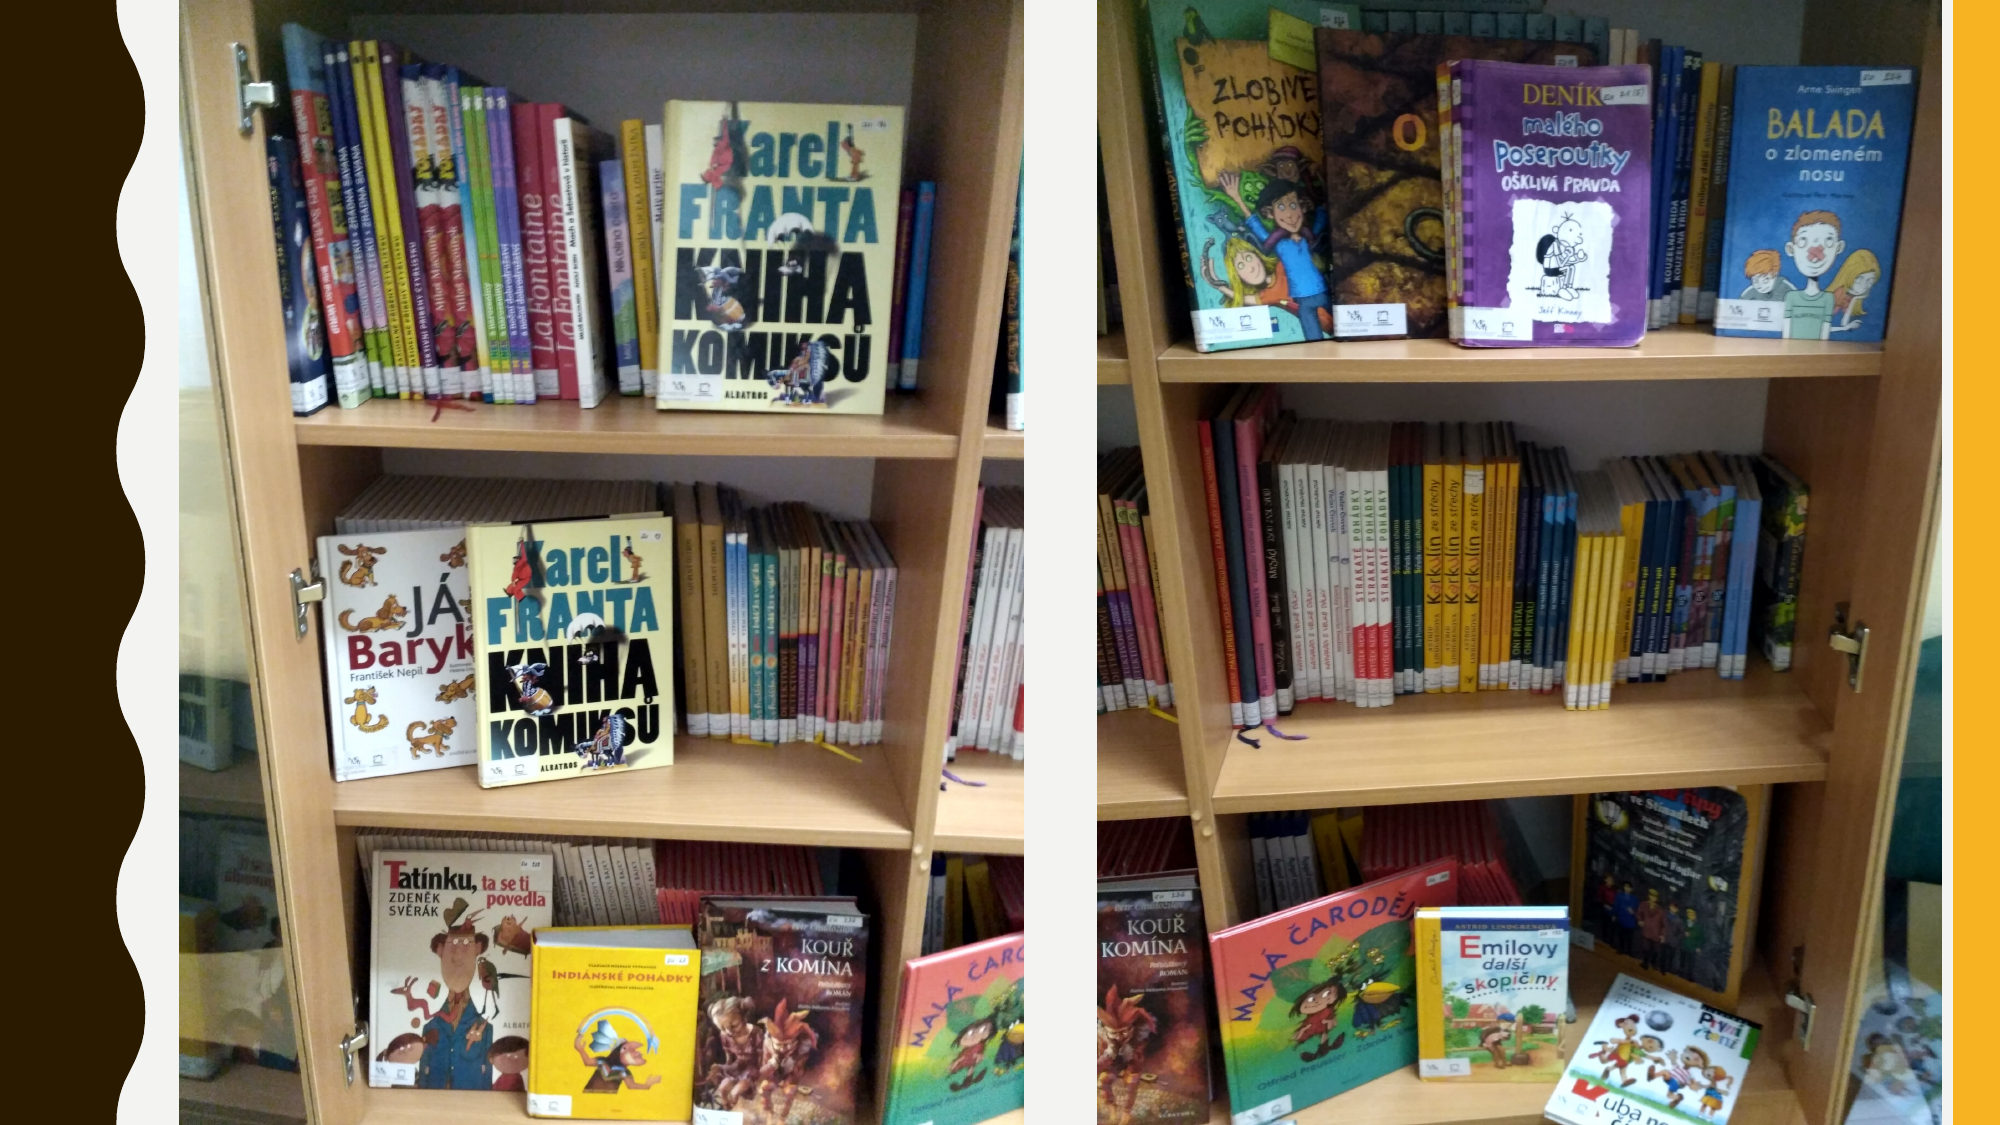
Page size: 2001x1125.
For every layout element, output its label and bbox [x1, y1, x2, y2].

picture [1097, 0, 1942, 1125]
picture [179, 0, 1024, 1125]
